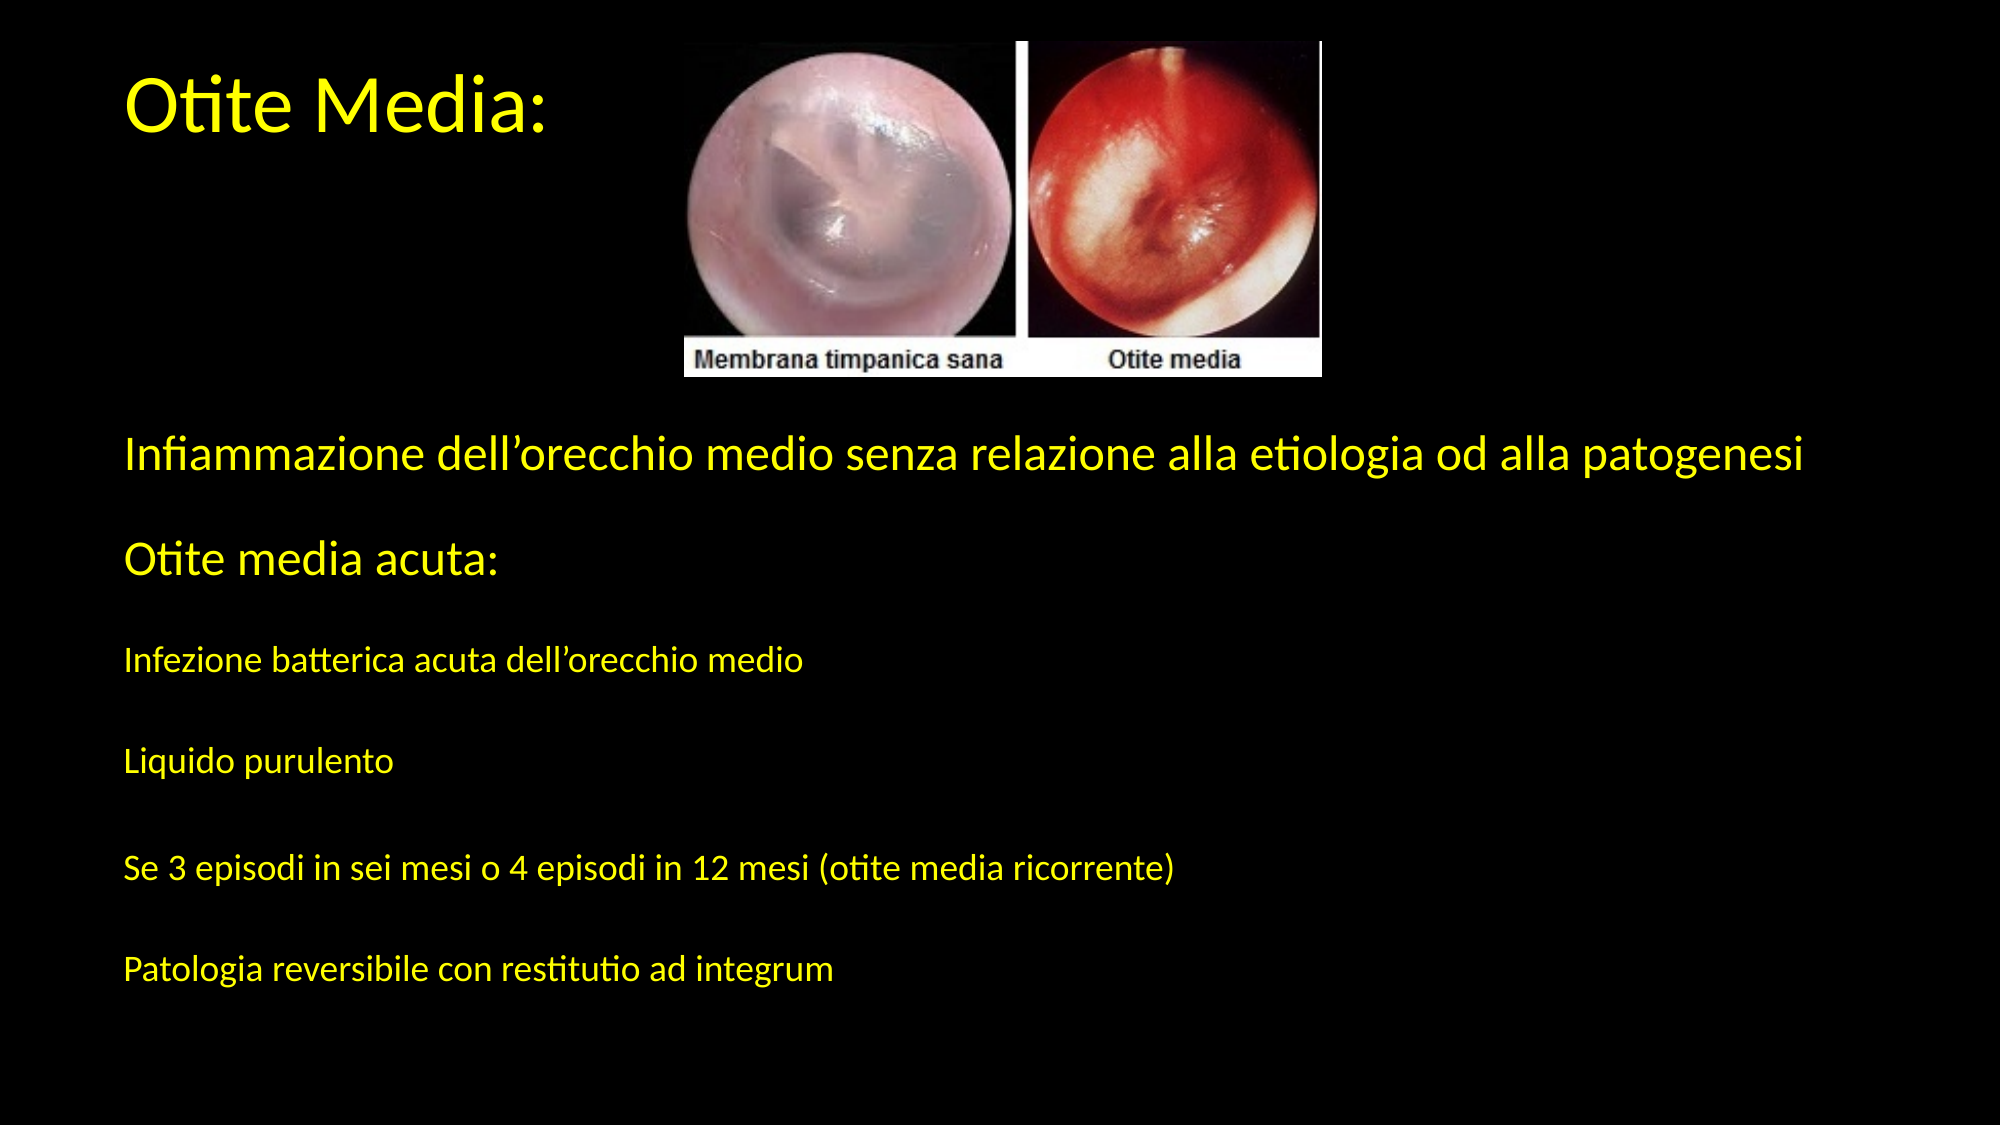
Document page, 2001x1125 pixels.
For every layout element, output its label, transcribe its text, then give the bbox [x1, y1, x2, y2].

text_box Otite Media: Infiammazione dell’orecchio medio senza relazione alla etiologia od alla patogenesi Otite media acuta: Infezione batterica acuta dell’orecchio medio Liquido purulento Se 3 episodi in sei mesi o 4 episodi in 12 mesi (otite media ricorrente)‏ Patologia reversibile con restitutio ad integrum [108, 62, 1925, 1125]
picture [684, 41, 1322, 378]
